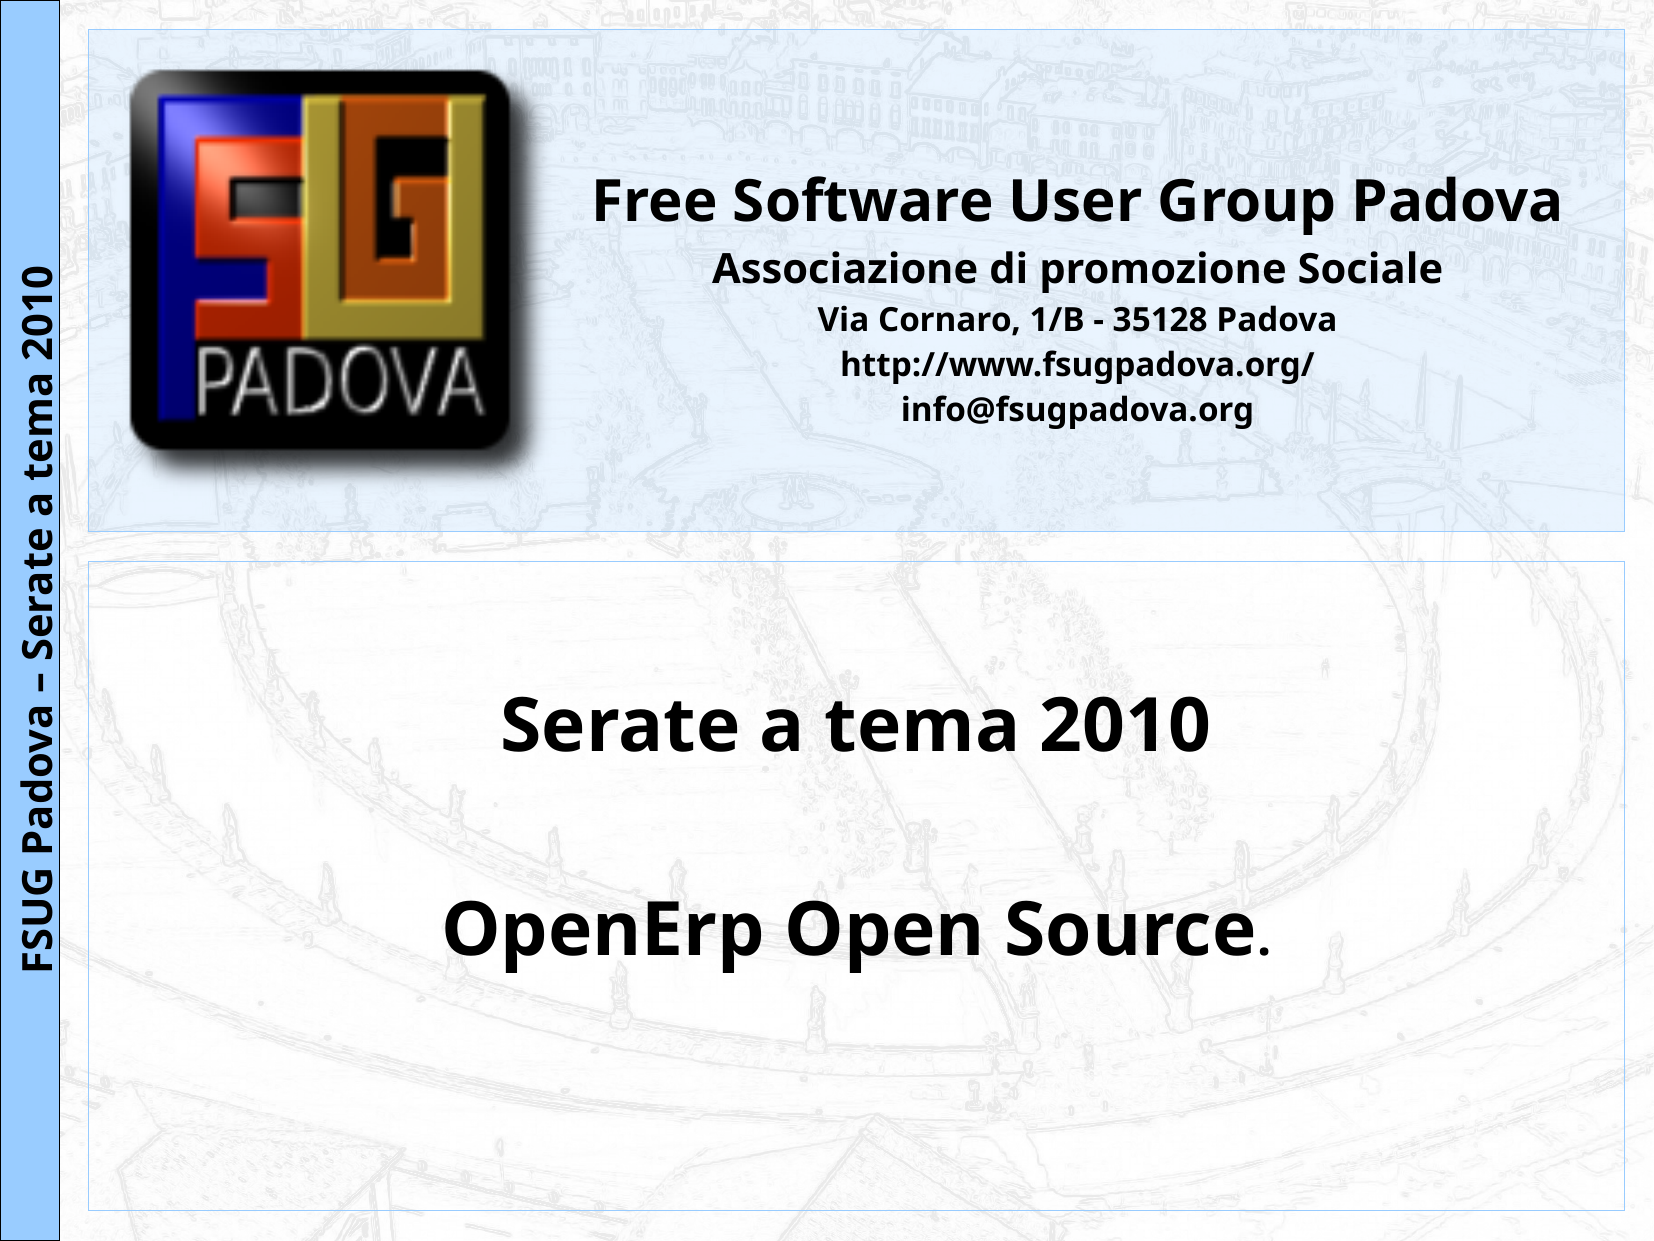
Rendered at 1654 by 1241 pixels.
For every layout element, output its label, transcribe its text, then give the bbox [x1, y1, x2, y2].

text_box Free Software User Group Padova Associazione di promozione Sociale Via Cornaro, 1/B - 35128 Padova http://www.fsugpadova.org/ info@fsugpadova.org [561, 88, 1595, 502]
text_box [88, 29, 1625, 532]
picture [60, 0, 1654, 1241]
text_box FSUG Padova – Serate a tema 2010 [0, 0, 60, 1241]
text_box Serate a tema 2010 OpenErp Open Source. [88, 561, 1625, 1211]
